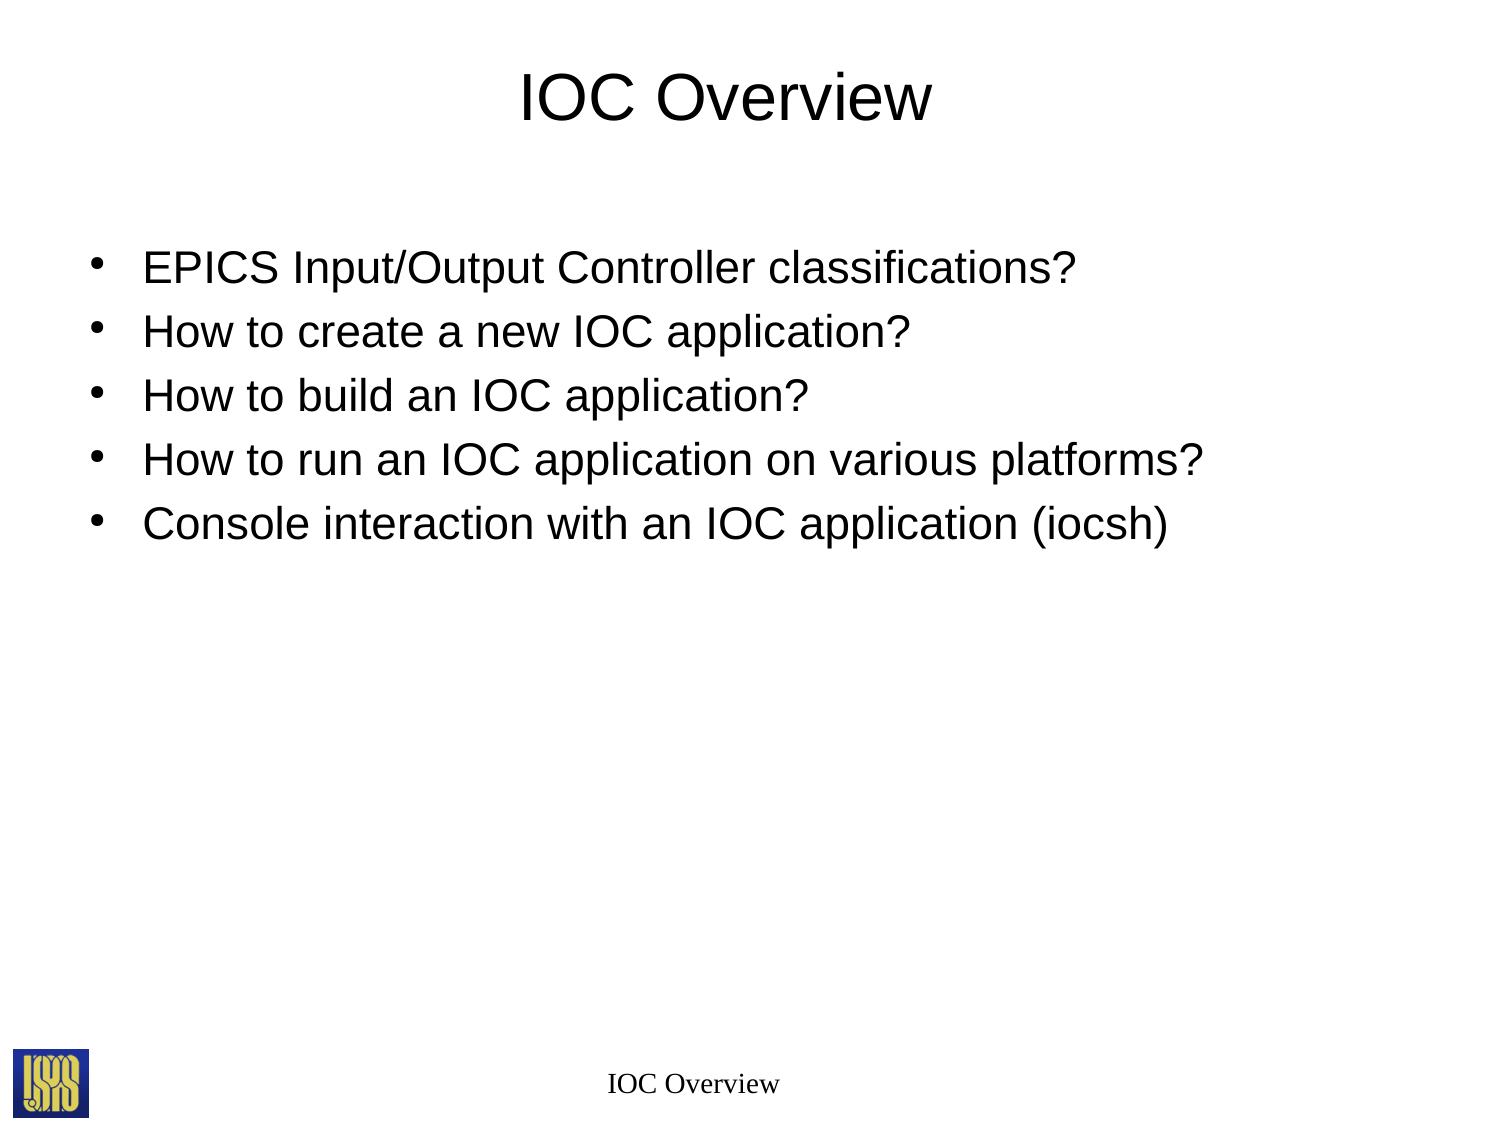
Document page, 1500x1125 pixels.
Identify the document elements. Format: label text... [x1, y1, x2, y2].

picture [13, 1049, 89, 1118]
title IOC Overview [55, 54, 1361, 142]
list EPICS Input/Output Controller classifications? How to create a new IOC application? How to build an IOC application? How to run an IOC application on various platforms? Console interaction with an IOC application (iocsh) [56, 229, 1359, 556]
